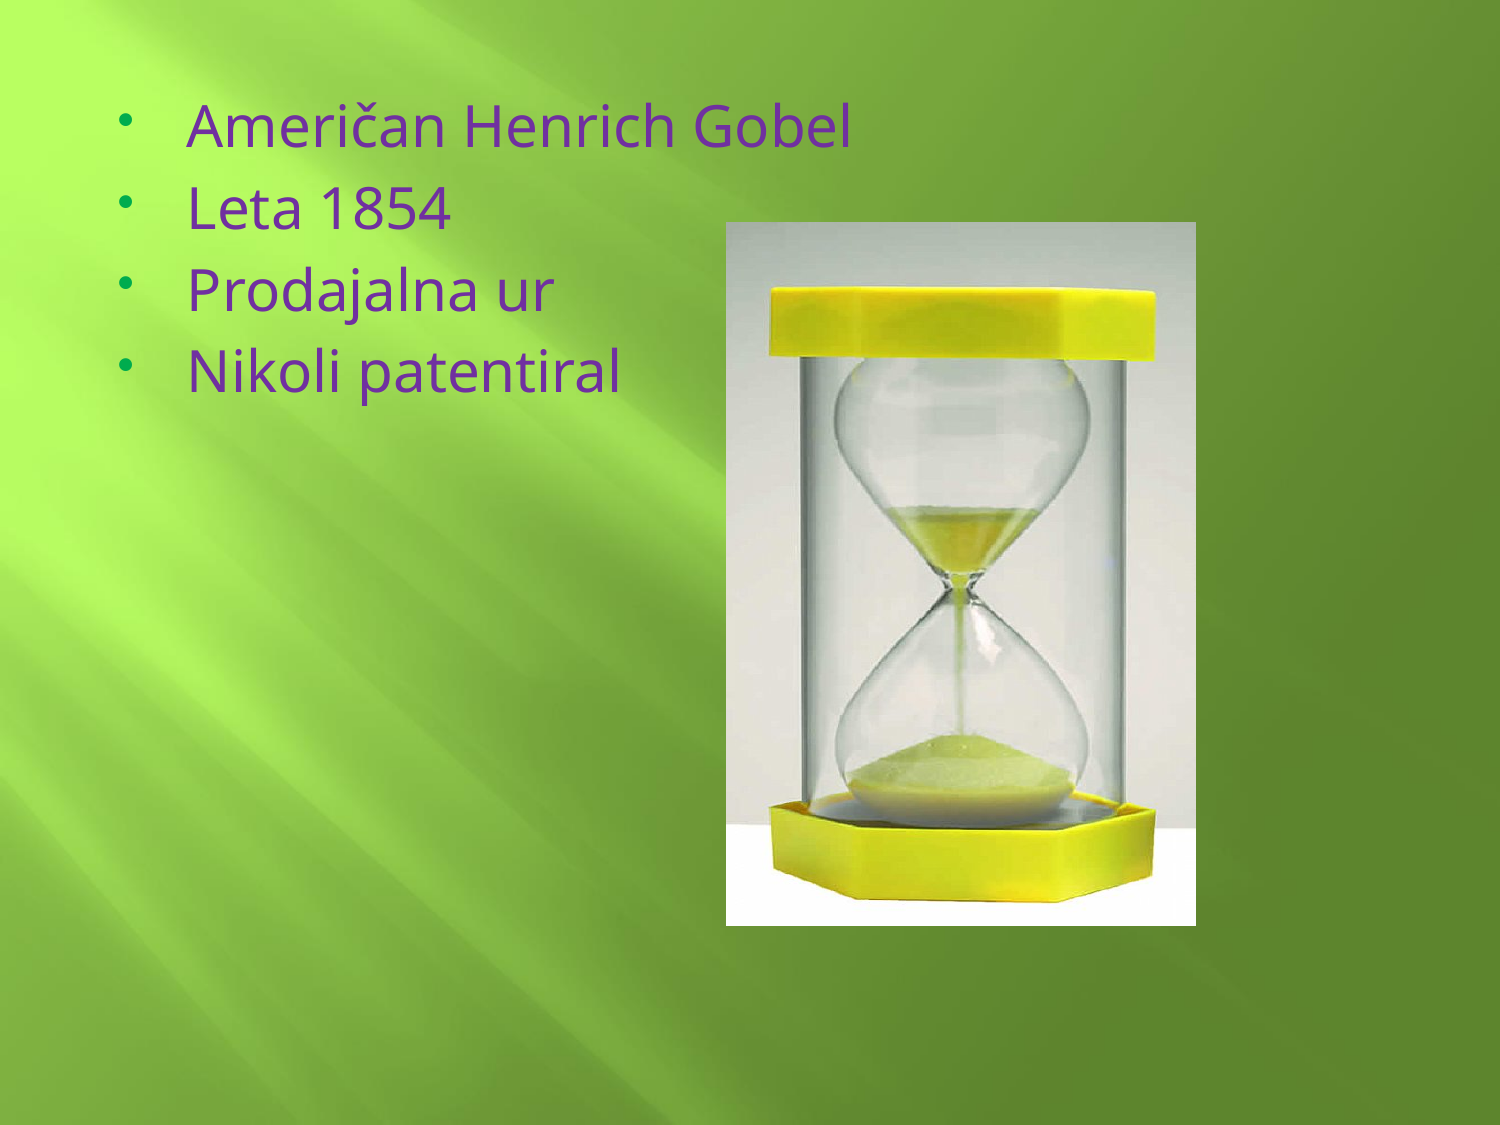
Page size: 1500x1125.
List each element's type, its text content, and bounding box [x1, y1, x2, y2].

picture [0, 0, 1500, 1125]
list Američan Henrich Gobel Leta 1854 Prodajalna ur Nikoli patentiral [82, 82, 1432, 1059]
